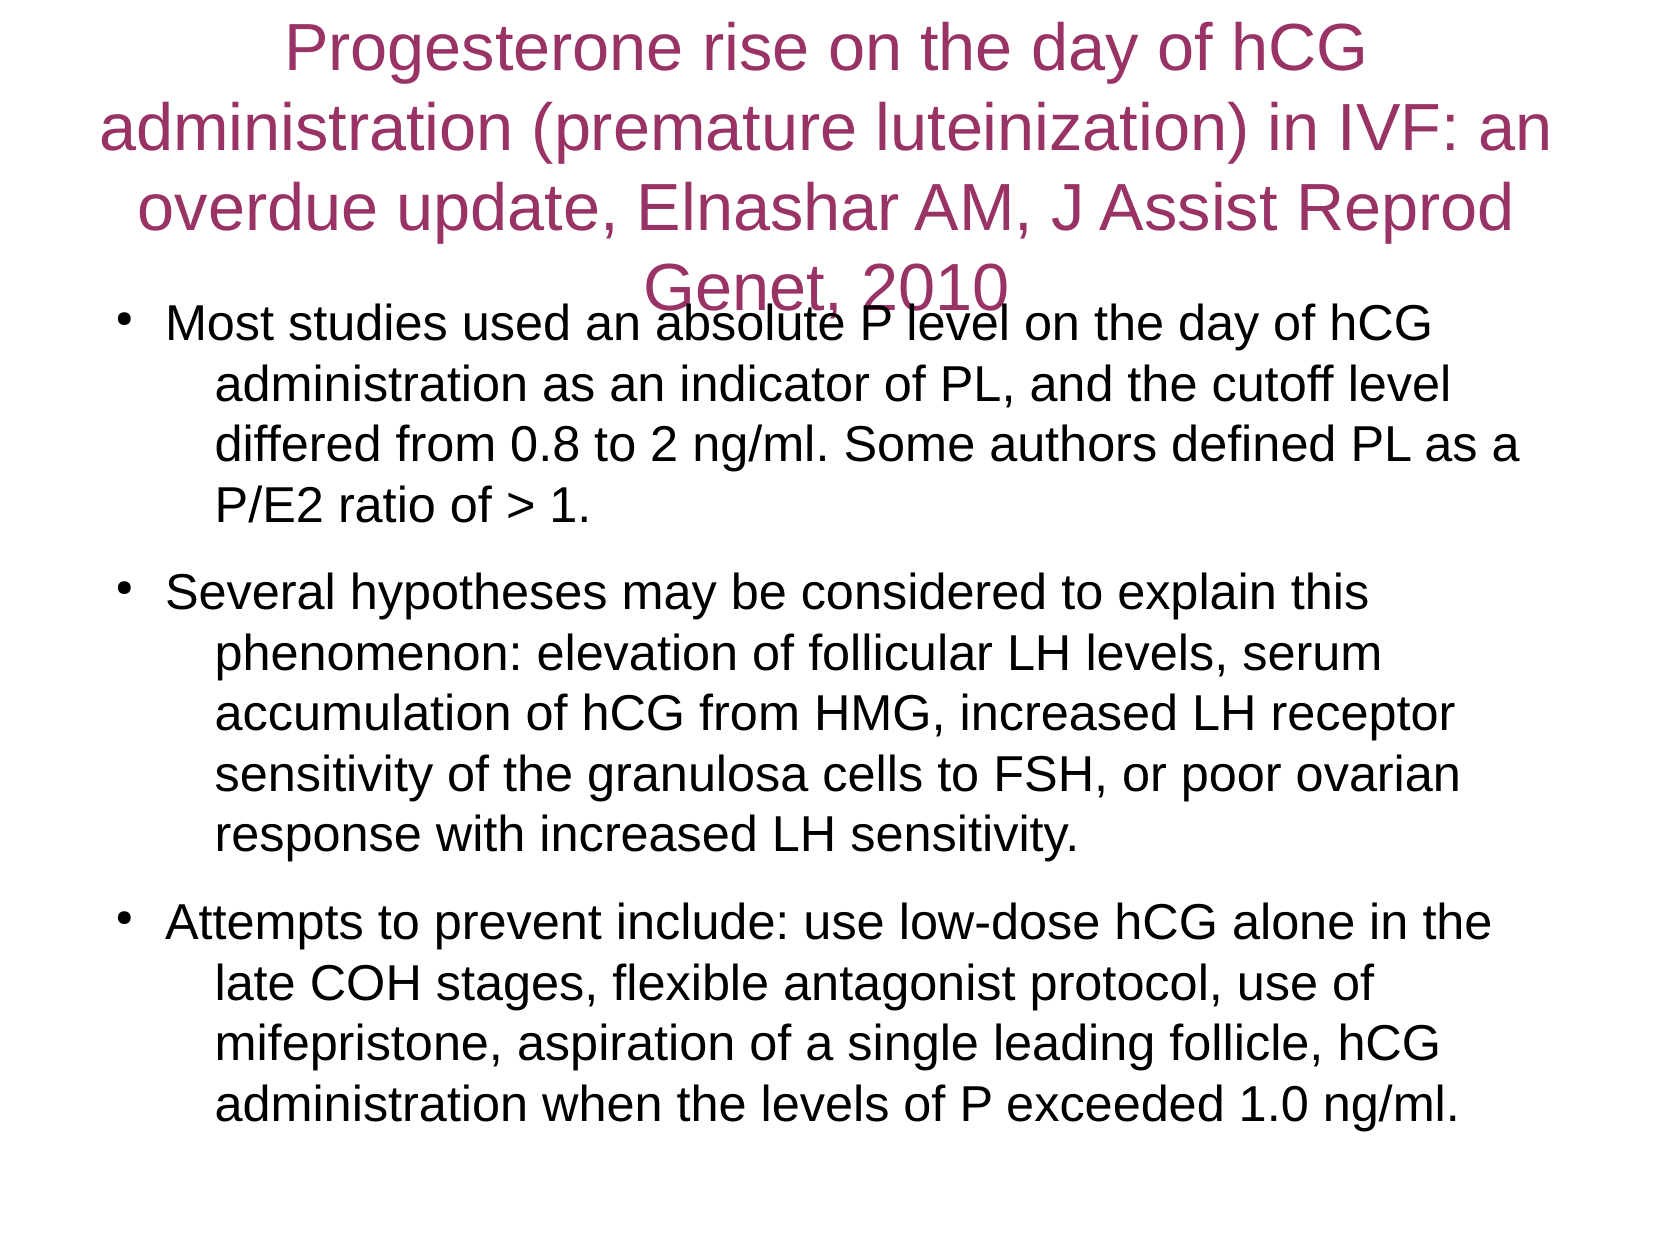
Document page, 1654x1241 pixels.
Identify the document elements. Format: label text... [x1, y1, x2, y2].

list Most studies used an absolute P level on the day of hCG administration as an indicator of PL, and the cutoff level differed from 0.8 to 2 ng/ml. Some authors defined PL as a P/E2 ratio of > 1. Several hypotheses may be considered to explain this phenomenon: elevation of follicular LH levels, serum accumulation of hCG from HMG, increased LH receptor sensitivity of the granulosa cells to FSH, or poor ovarian response with increased LH sensitivity. Attempts to prevent include: use low-dose hCG alone in the late COH stages, flexible antagonist protocol, use of mifepristone, aspiration of a single leading follicle, hCG administration when the levels of P exceeded 1.0 ng/ml. [82, 290, 1571, 1137]
title Progesterone rise on the day of hCG administration (premature luteinization) in IVF: an overdue update, Elnashar AM, J Assist Reprod Genet, 2010 [82, 3, 1571, 290]
